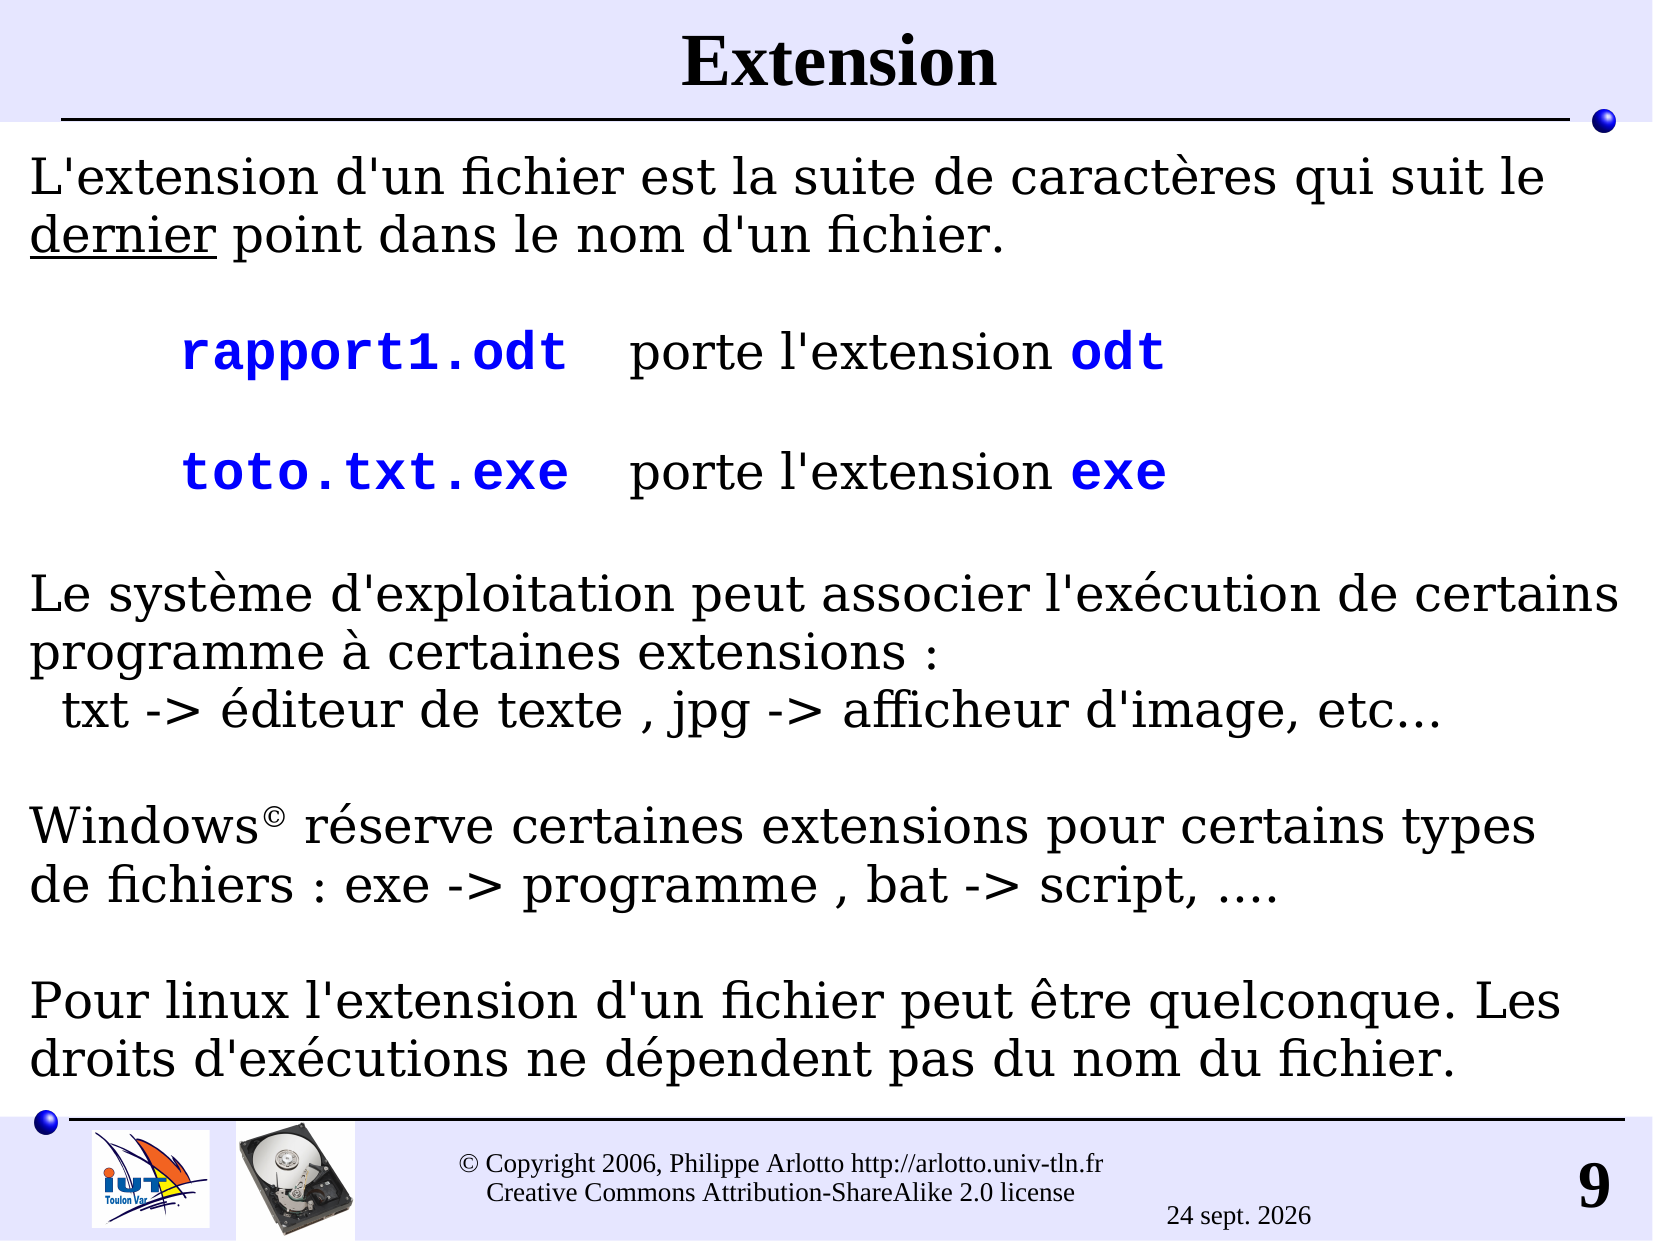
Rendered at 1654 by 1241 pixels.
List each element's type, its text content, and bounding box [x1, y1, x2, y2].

text_box L'extension d'un fichier est la suite de caractères qui suit le dernier point dans le nom d'un fichier. rapport1.odt porte l'extension odt toto.txt.exe porte l'extension exe Le système d'exploitation peut associer l'exécution de certains programme à certaines extensions : txt -> éditeur de texte , jpg -> afficheur d'image, etc... Windows© réserve certaines extensions pour certains types de fichiers : exe -> programme , bat -> script, .... Pour linux l'extension d'un fichier peut être quelconque. Les droits d'exécutions ne dépendent pas du nom du fichier. [29, 147, 1621, 1091]
title Extension [95, 11, 1585, 110]
picture [236, 1121, 355, 1241]
